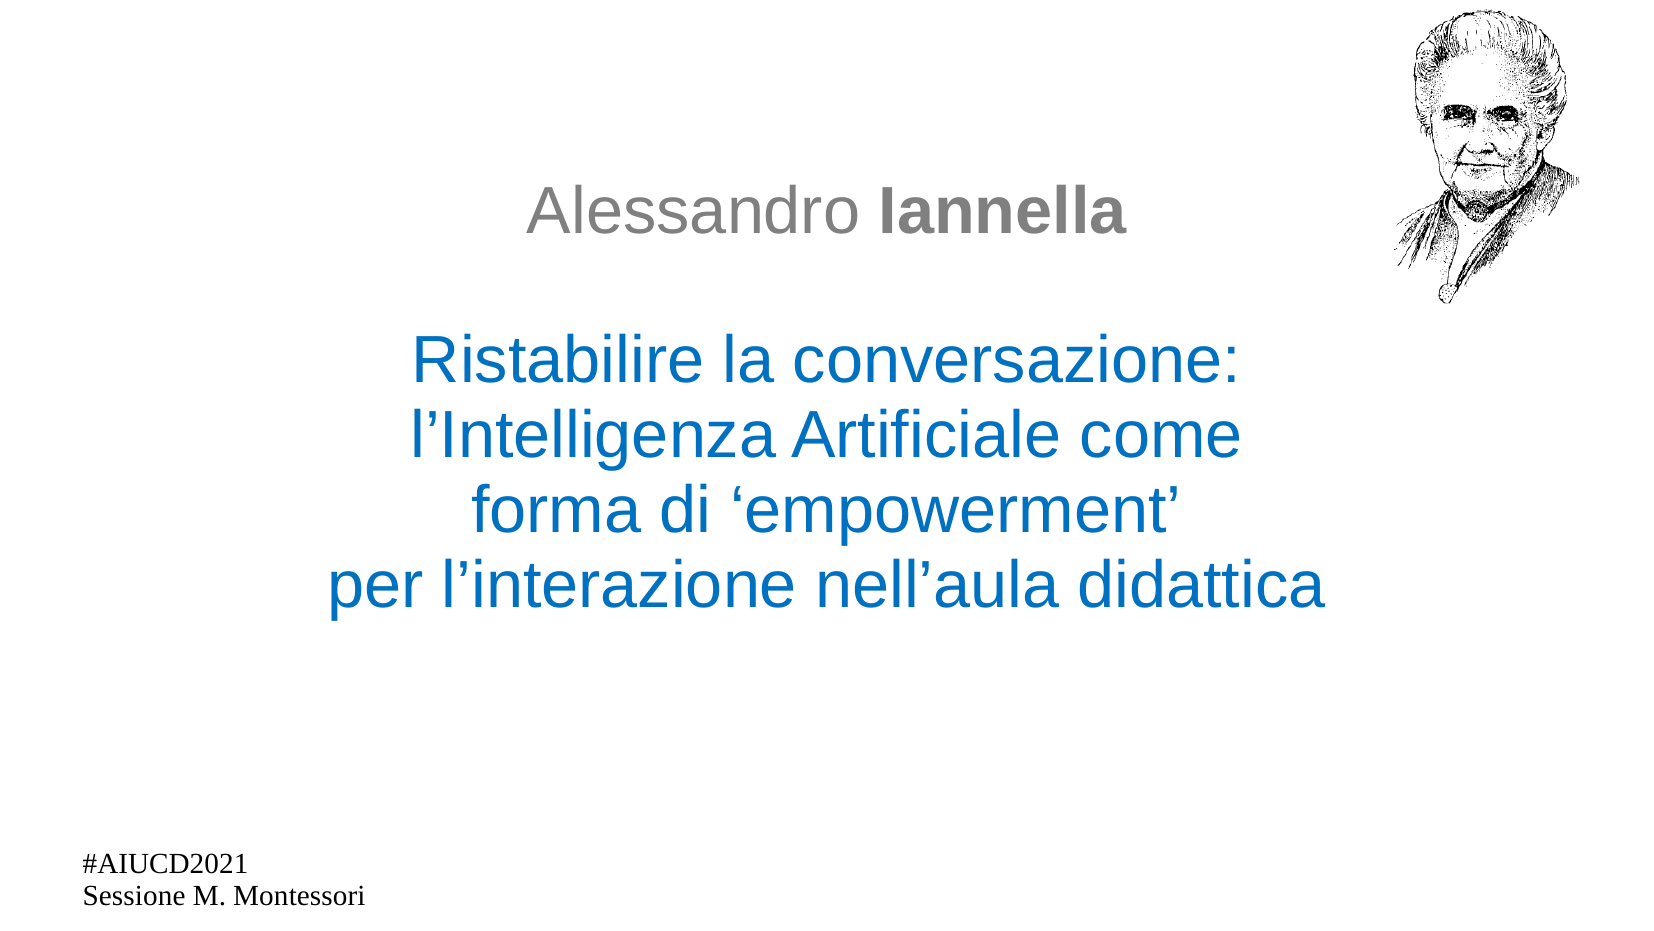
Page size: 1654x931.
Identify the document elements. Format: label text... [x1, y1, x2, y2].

picture [1393, 6, 1583, 308]
subtitle Alessandro Iannella Ristabilire la conversazione: l’Intelligenza Artificiale come forma di ‘empowerment’ per l’interazione nell’aula didattica [82, 37, 1571, 757]
